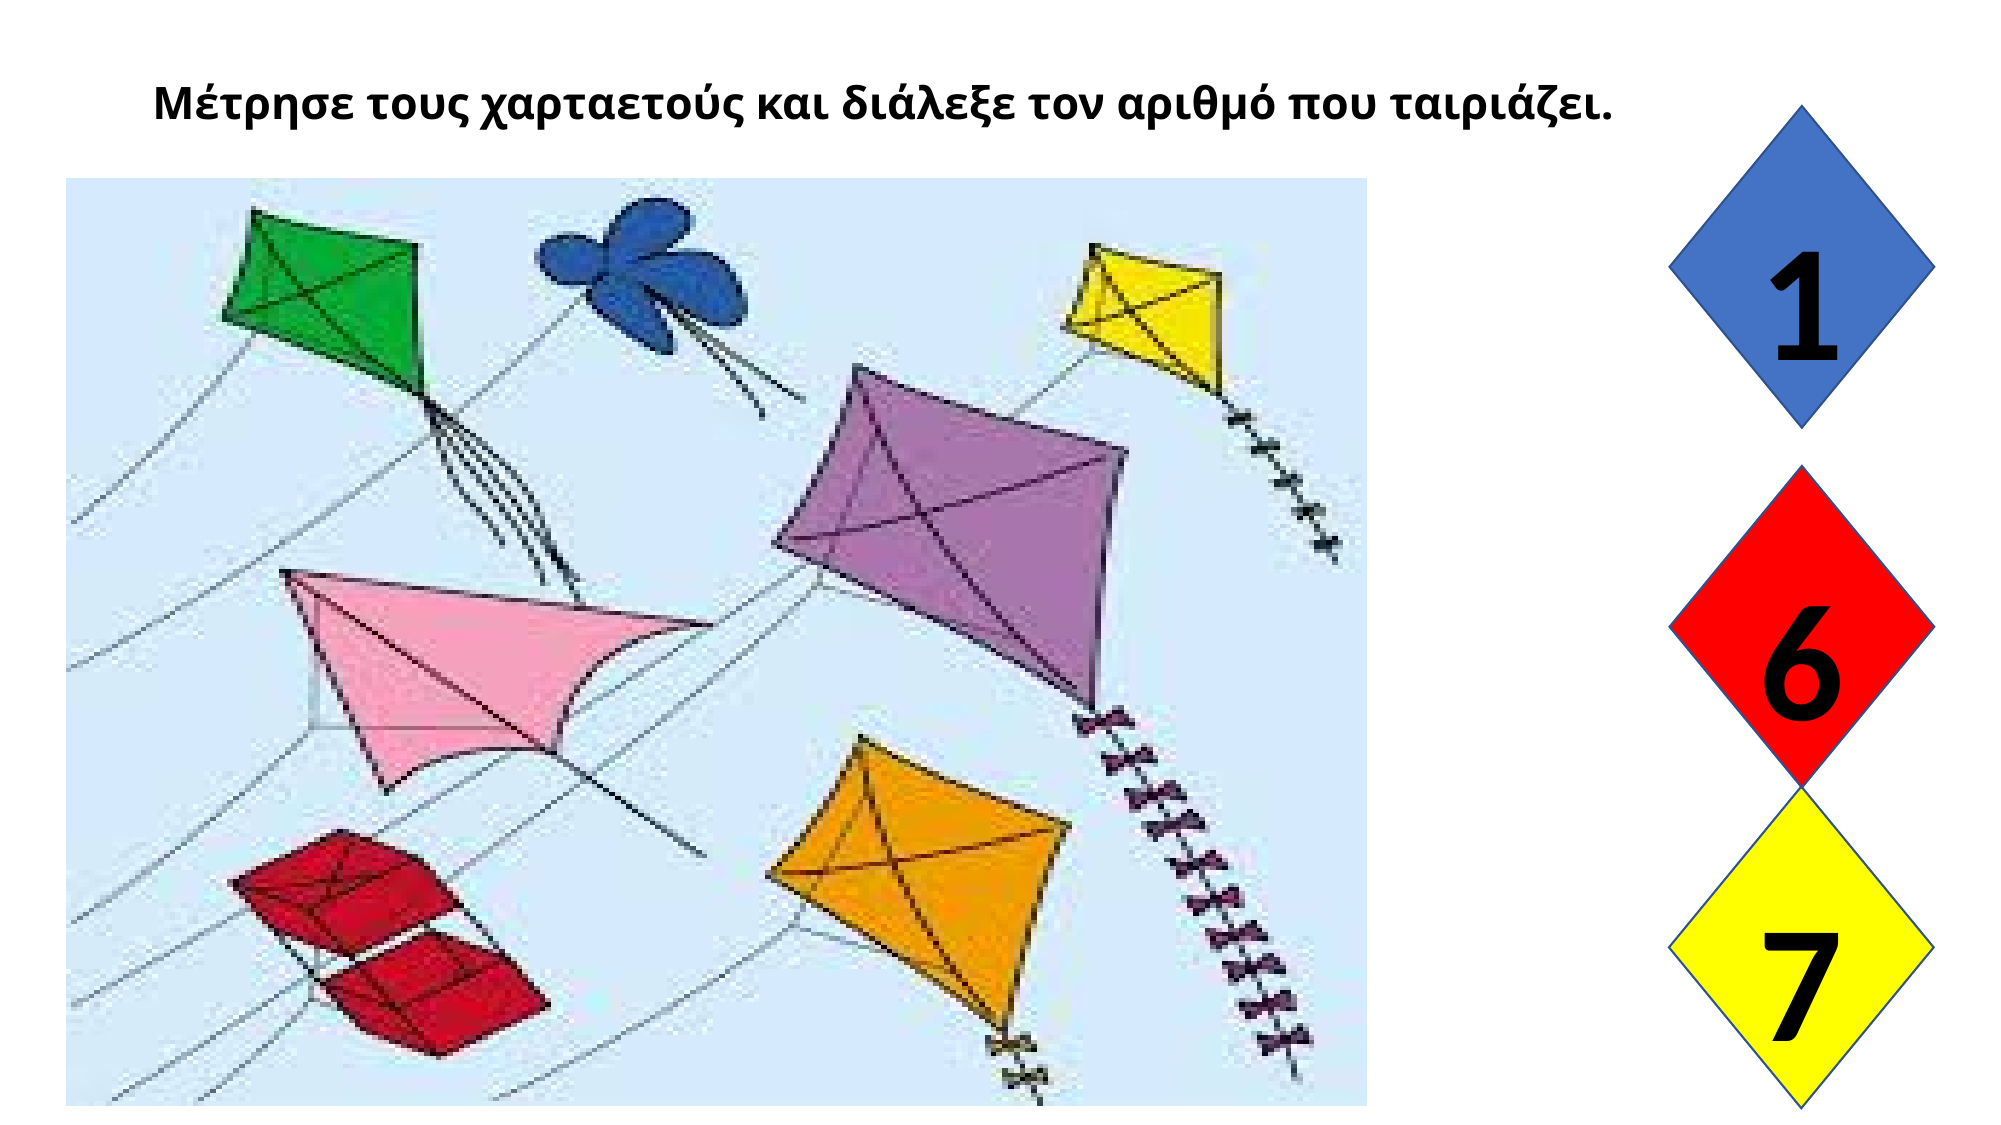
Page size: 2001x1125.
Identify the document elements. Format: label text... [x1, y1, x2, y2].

text_box 6 [1669, 465, 1935, 788]
picture [66, 178, 1367, 1106]
title Μέτρησε τους χαρταετούς και διάλεξε τον αριθμό που ταιριάζει. [137, 59, 1863, 151]
text_box 1 [1669, 105, 1935, 428]
text_box 7 [1668, 787, 1934, 1109]
